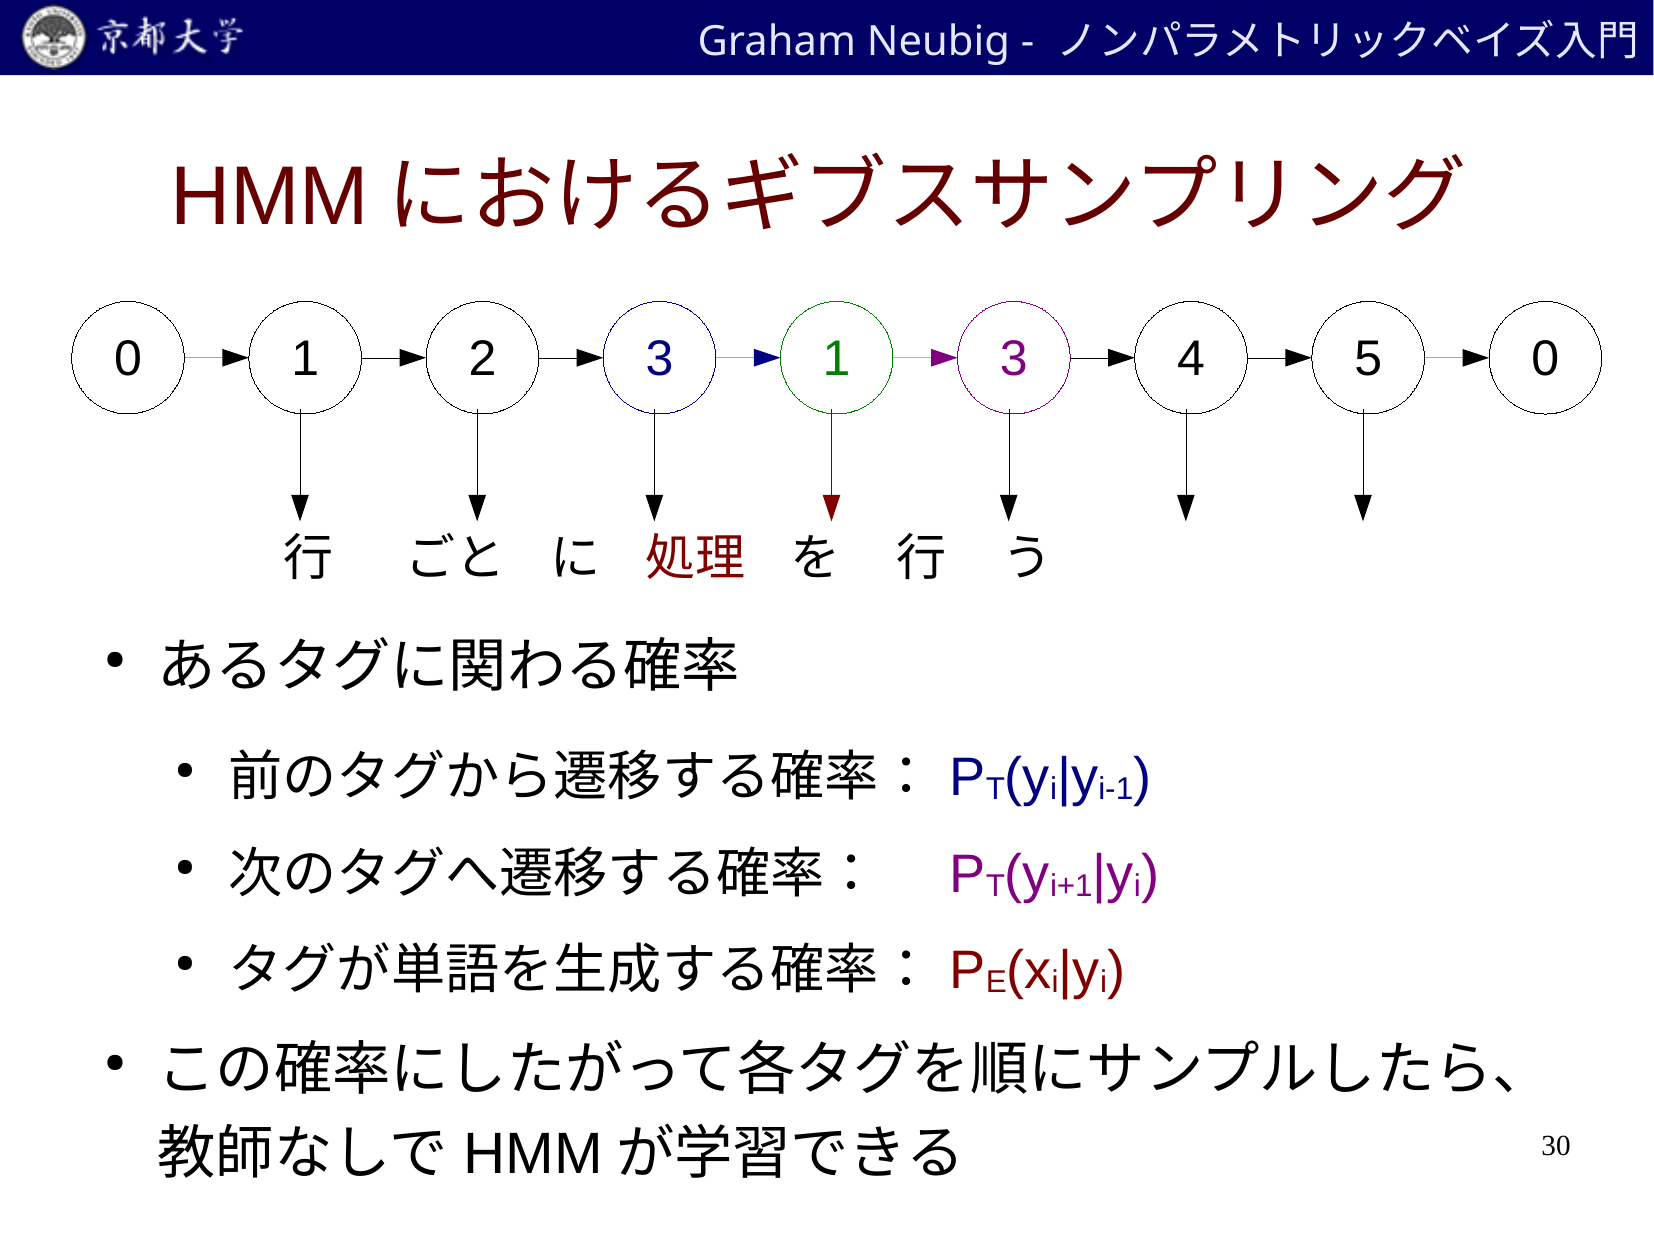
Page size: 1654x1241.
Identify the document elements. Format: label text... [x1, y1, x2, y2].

text_box 0 [71, 301, 185, 414]
list あるタグに関わる確率 前のタグから遷移する確率：PT(yi|yi-1) 次のタグへ遷移する確率： PT(yi+1|yi) タグが単語を生成する確率：PE(xi|yi) この確率にしたがって各タグを順にサンプルしたら、教師なしでHMMが学習できる [86, 618, 1576, 1129]
text_box 1 [248, 301, 362, 414]
text_box 1 [780, 301, 893, 414]
text_box 3 [957, 301, 1071, 414]
text_box 0 [1489, 301, 1602, 415]
text_box 2 [426, 301, 539, 414]
title HMMにおけるギブスサンプリング [75, 100, 1564, 277]
text_box 5 [1311, 301, 1425, 414]
text_box 3 [603, 301, 716, 414]
picture [0, 0, 247, 70]
text_box 行 ごと に 処理 を 行 う [250, 509, 1654, 579]
text_box 4 [1134, 301, 1248, 414]
